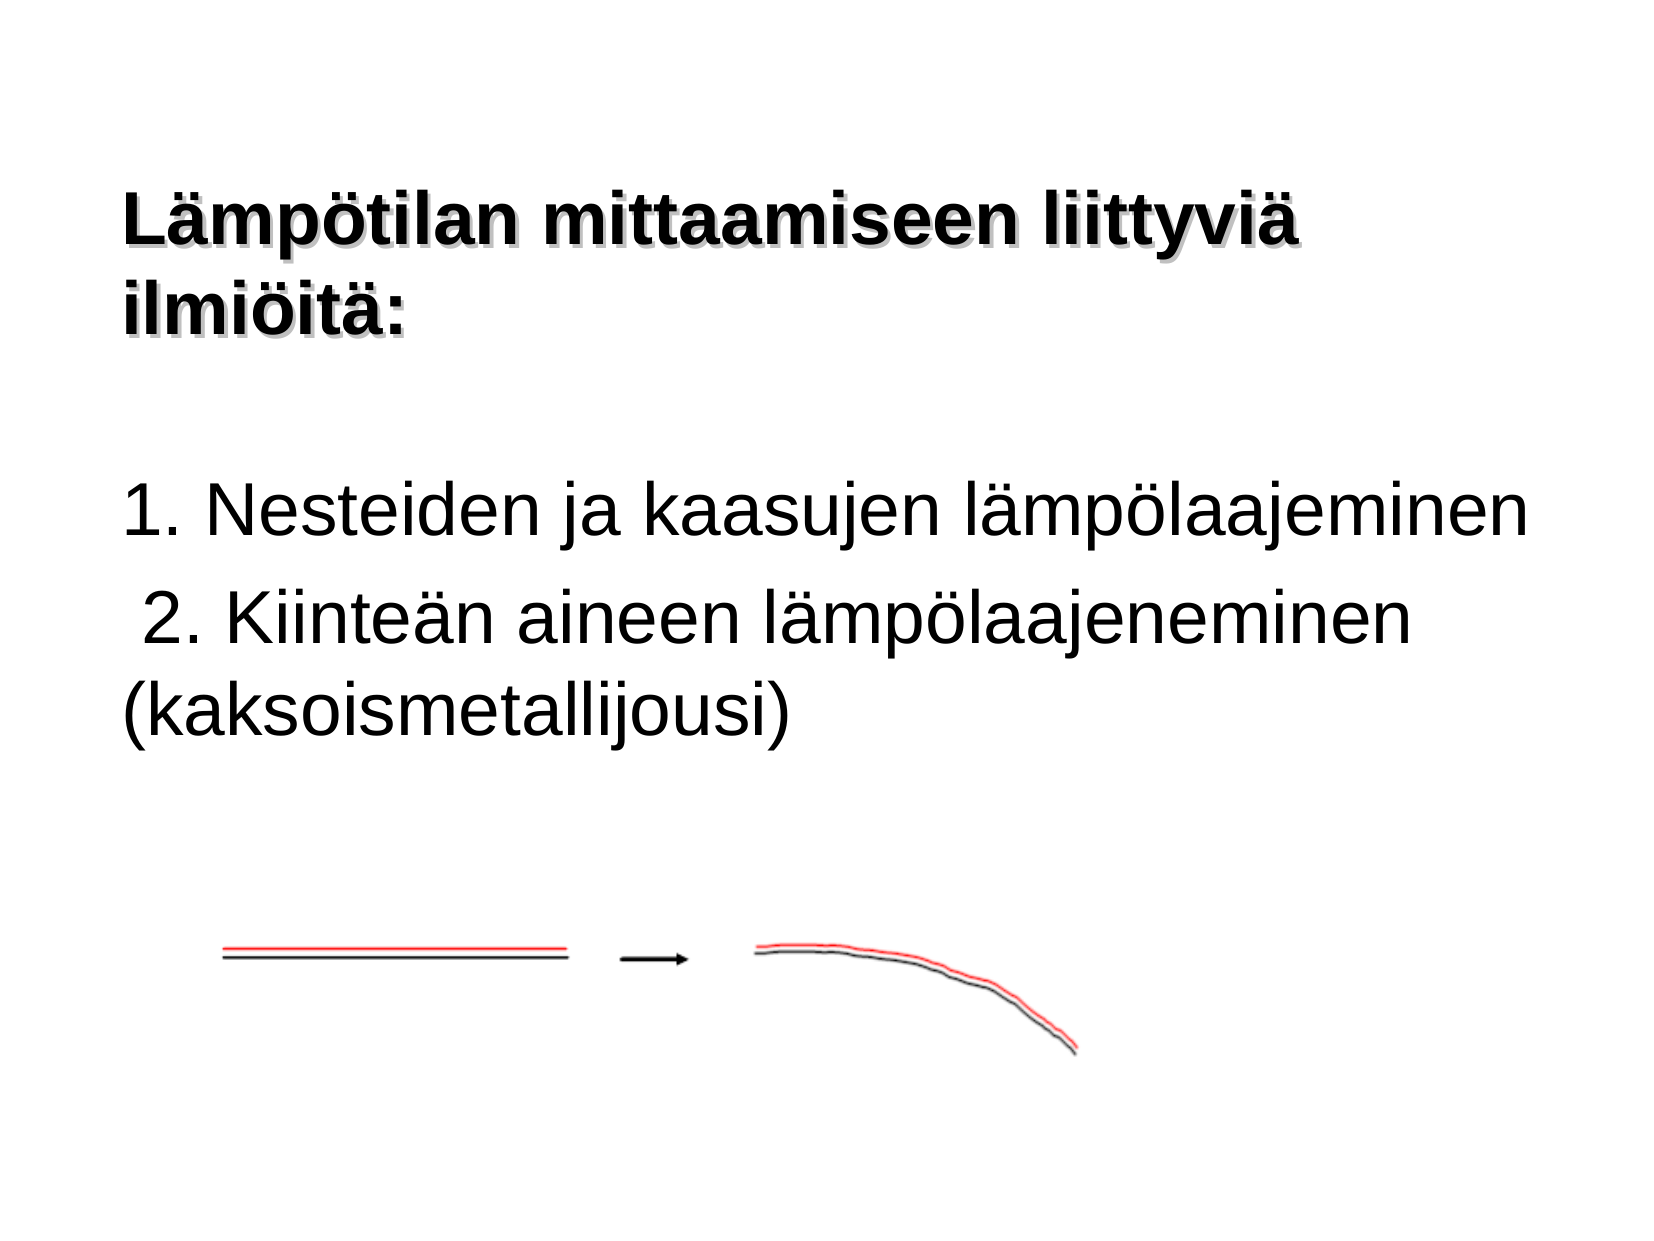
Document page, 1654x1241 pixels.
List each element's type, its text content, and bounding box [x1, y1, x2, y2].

text_box Lämpötilan mittaamiseen liittyviä ilmiöitä: 1. Nesteiden ja kaasujen lämpölaajeminen 2. Kiinteän aineen lämpölaajeneminen (kaksoismetallijousi) [106, 162, 1547, 574]
picture [188, 848, 1144, 1123]
